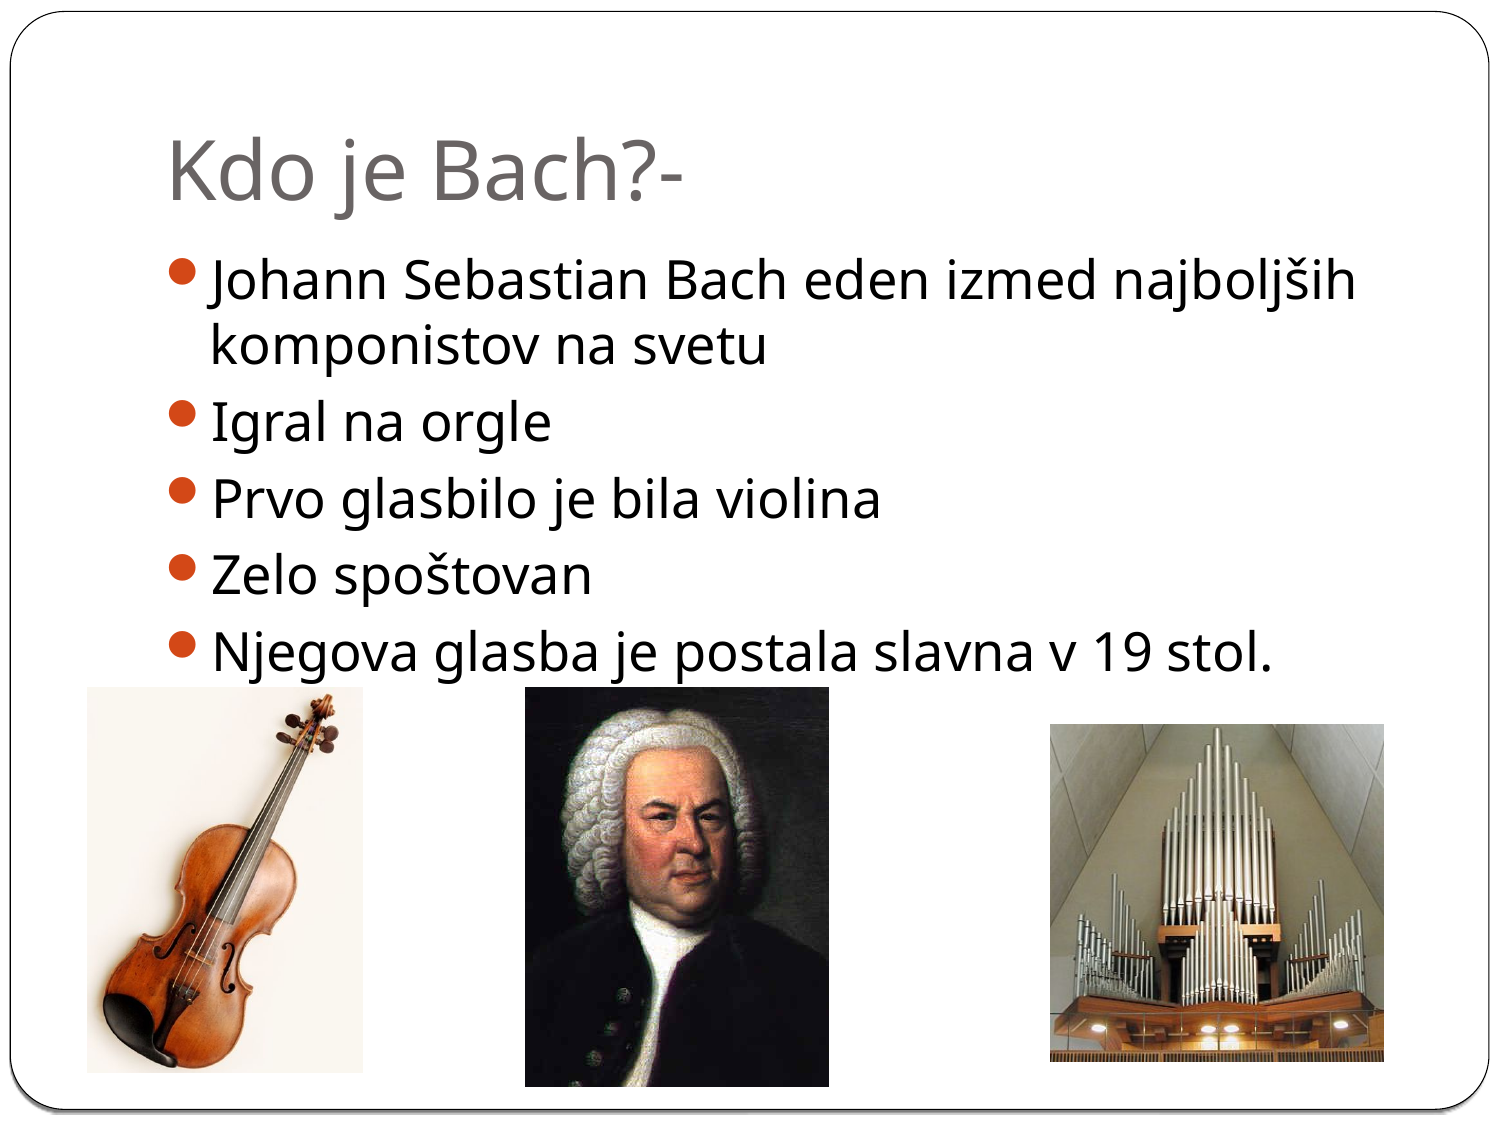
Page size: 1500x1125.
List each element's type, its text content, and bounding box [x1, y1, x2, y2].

picture [525, 687, 829, 1087]
title Kdo je Bach?- [150, 45, 1425, 233]
picture [1050, 724, 1384, 1062]
list Johann Sebastian Bach eden izmed najboljših komponistov na svetu Igral na orgle Prvo glasbilo je bila violina Zelo spoštovan Njegova glasba je postala slavna v 19 stol. [150, 237, 1425, 988]
picture [87, 687, 363, 1073]
